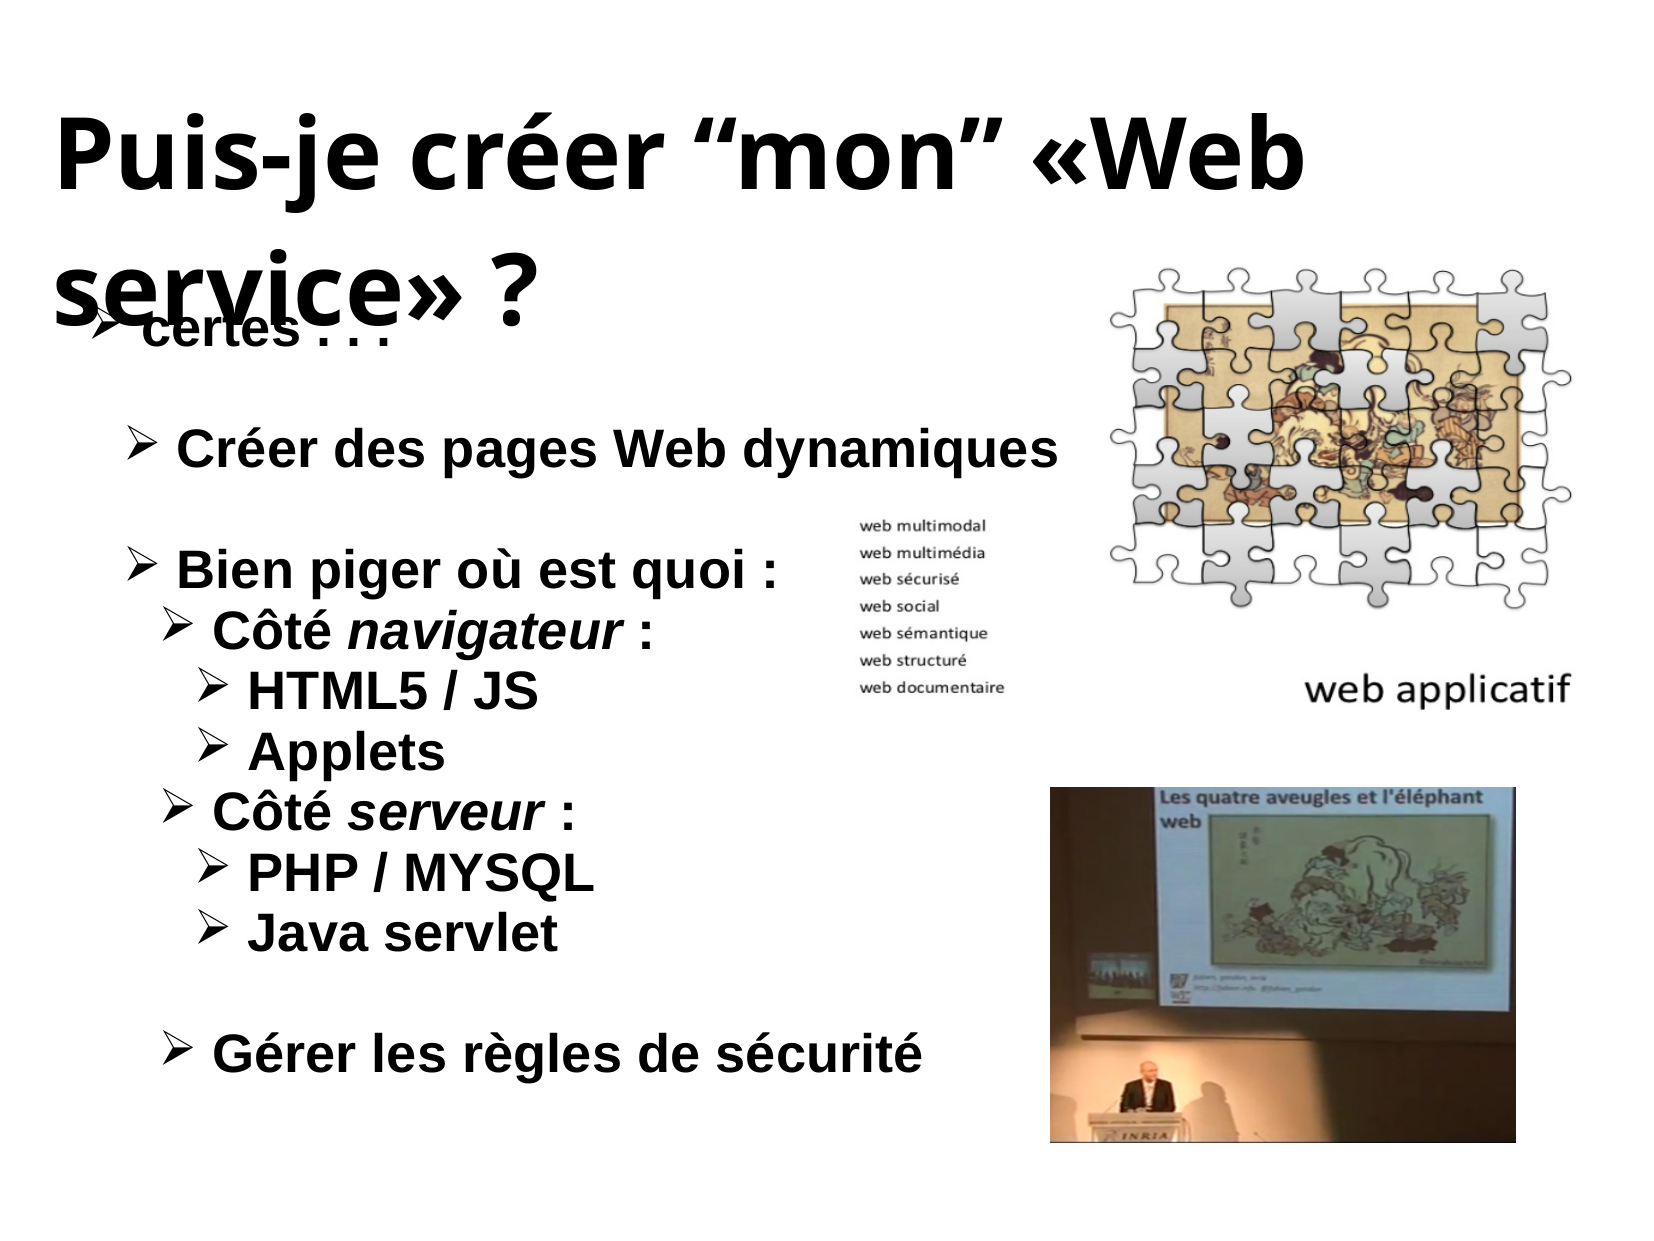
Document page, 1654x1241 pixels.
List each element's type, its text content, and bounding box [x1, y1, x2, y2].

picture [1050, 787, 1516, 1143]
text_box certes . . . Créer des pages Web dynamiques Bien piger où est quoi : Côté navigateur : HTML5 / JS Applets Côté serveur : PHP / MYSQL Java servlet Gérer les règles de sécurité [37, 225, 1077, 1153]
text_box Puis-je créer “mon” «Web service» ? [37, 75, 1613, 219]
picture [816, 224, 1576, 712]
